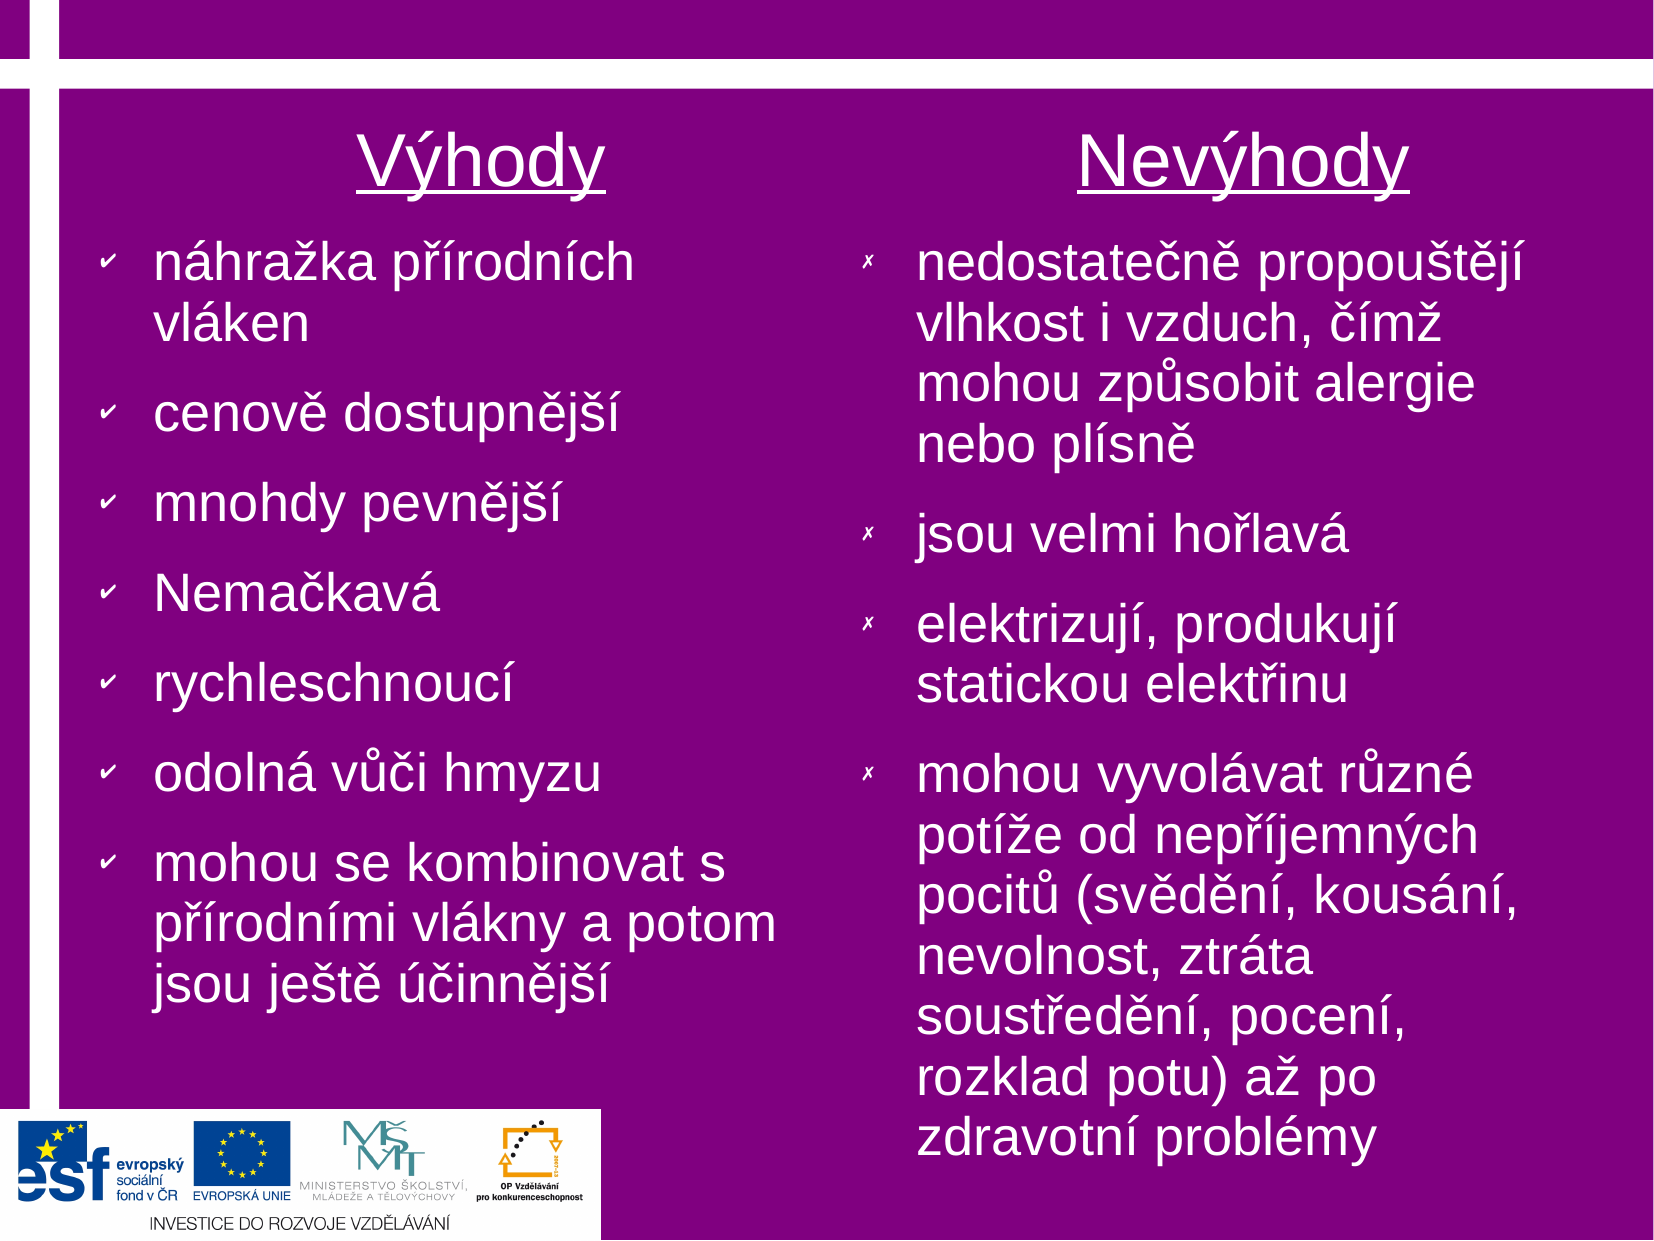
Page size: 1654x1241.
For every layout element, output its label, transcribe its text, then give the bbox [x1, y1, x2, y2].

picture [0, 1109, 601, 1241]
text_box [0, 0, 1654, 1109]
list Výhody náhražka přírodních vláken cenově dostupnější mnohdy pevnější Nemačkavá rychleschnoucí odolná vůči hmyzu mohou se kombinovat s přírodními vlákny a potom jsou ještě účinnější [82, 118, 809, 1109]
list Nevýhody nedostatečně propouštějí vlhkost i vzduch, čímž mohou způsobit alergie nebo plísně jsou velmi hořlavá elektrizují, produkují statickou elektřinu mohou vyvolávat různé potíže od nepříjemných pocitů (svědění, kousání, nevolnost, ztráta soustředění, pocení, rozklad potu) až po zdravotní problémy [845, 118, 1572, 1168]
